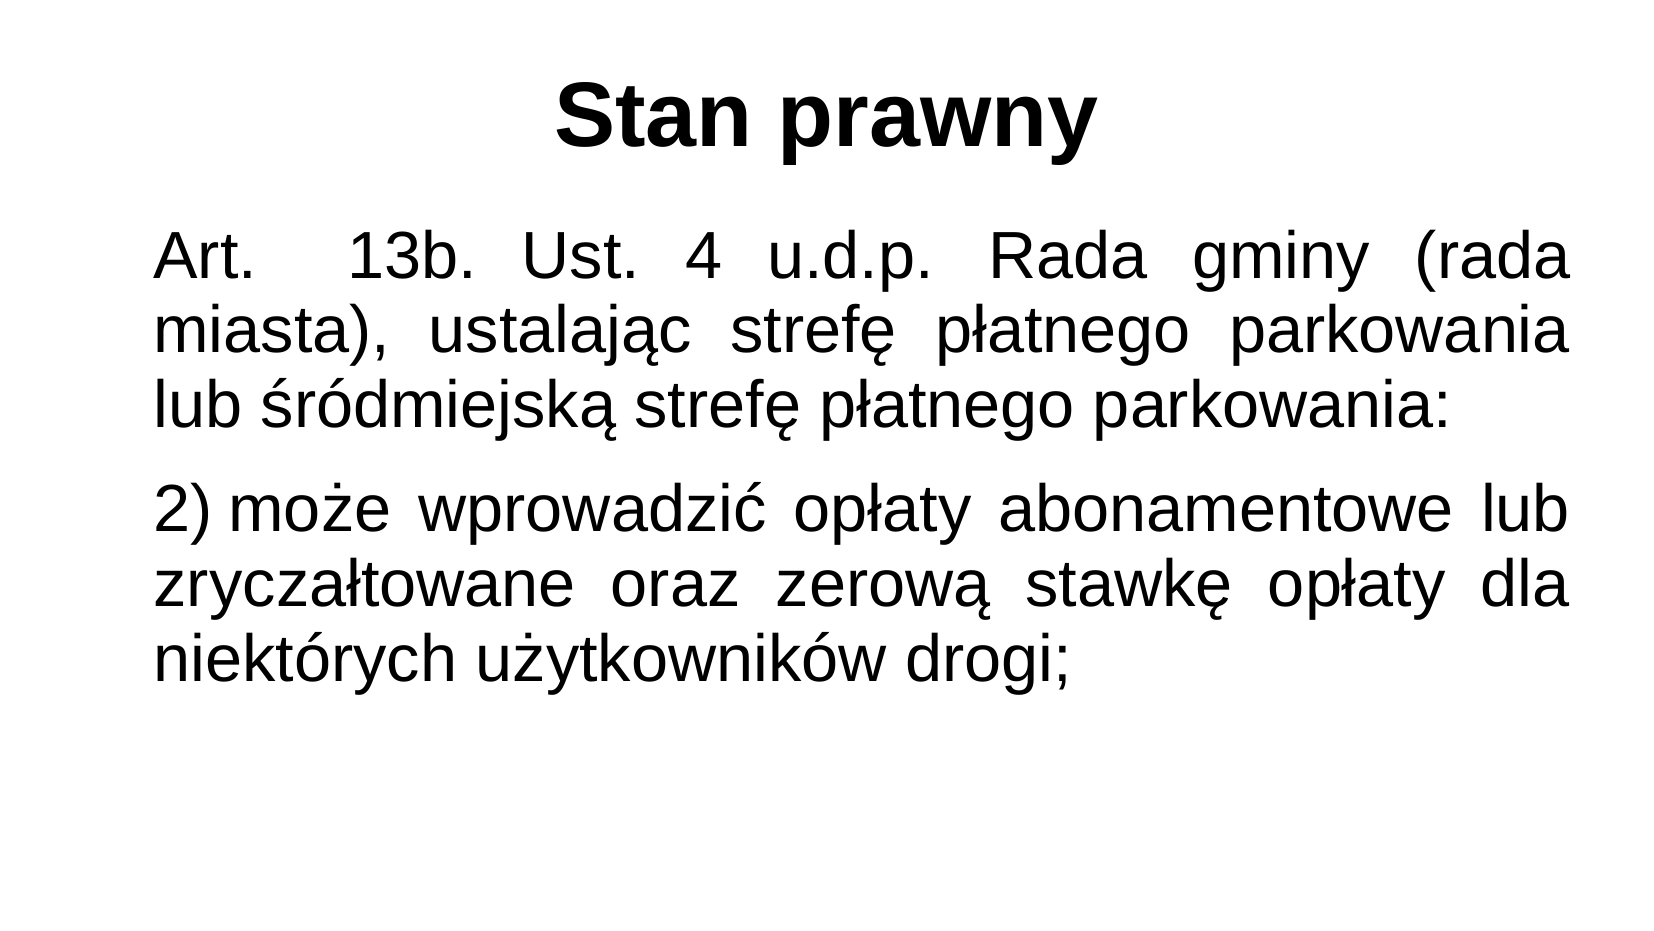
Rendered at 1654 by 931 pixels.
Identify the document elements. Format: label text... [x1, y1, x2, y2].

list Art. 13b. Ust. 4 u.d.p. Rada gminy (rada miasta), ustalając strefę płatnego parkowania lub śródmiejską strefę płatnego parkowania: 2) może wprowadzić opłaty abonamentowe lub zryczałtowane oraz zerową stawkę opłaty dla niektórych użytkowników drogi; [82, 217, 1571, 758]
title Stan prawny [82, 37, 1571, 193]
